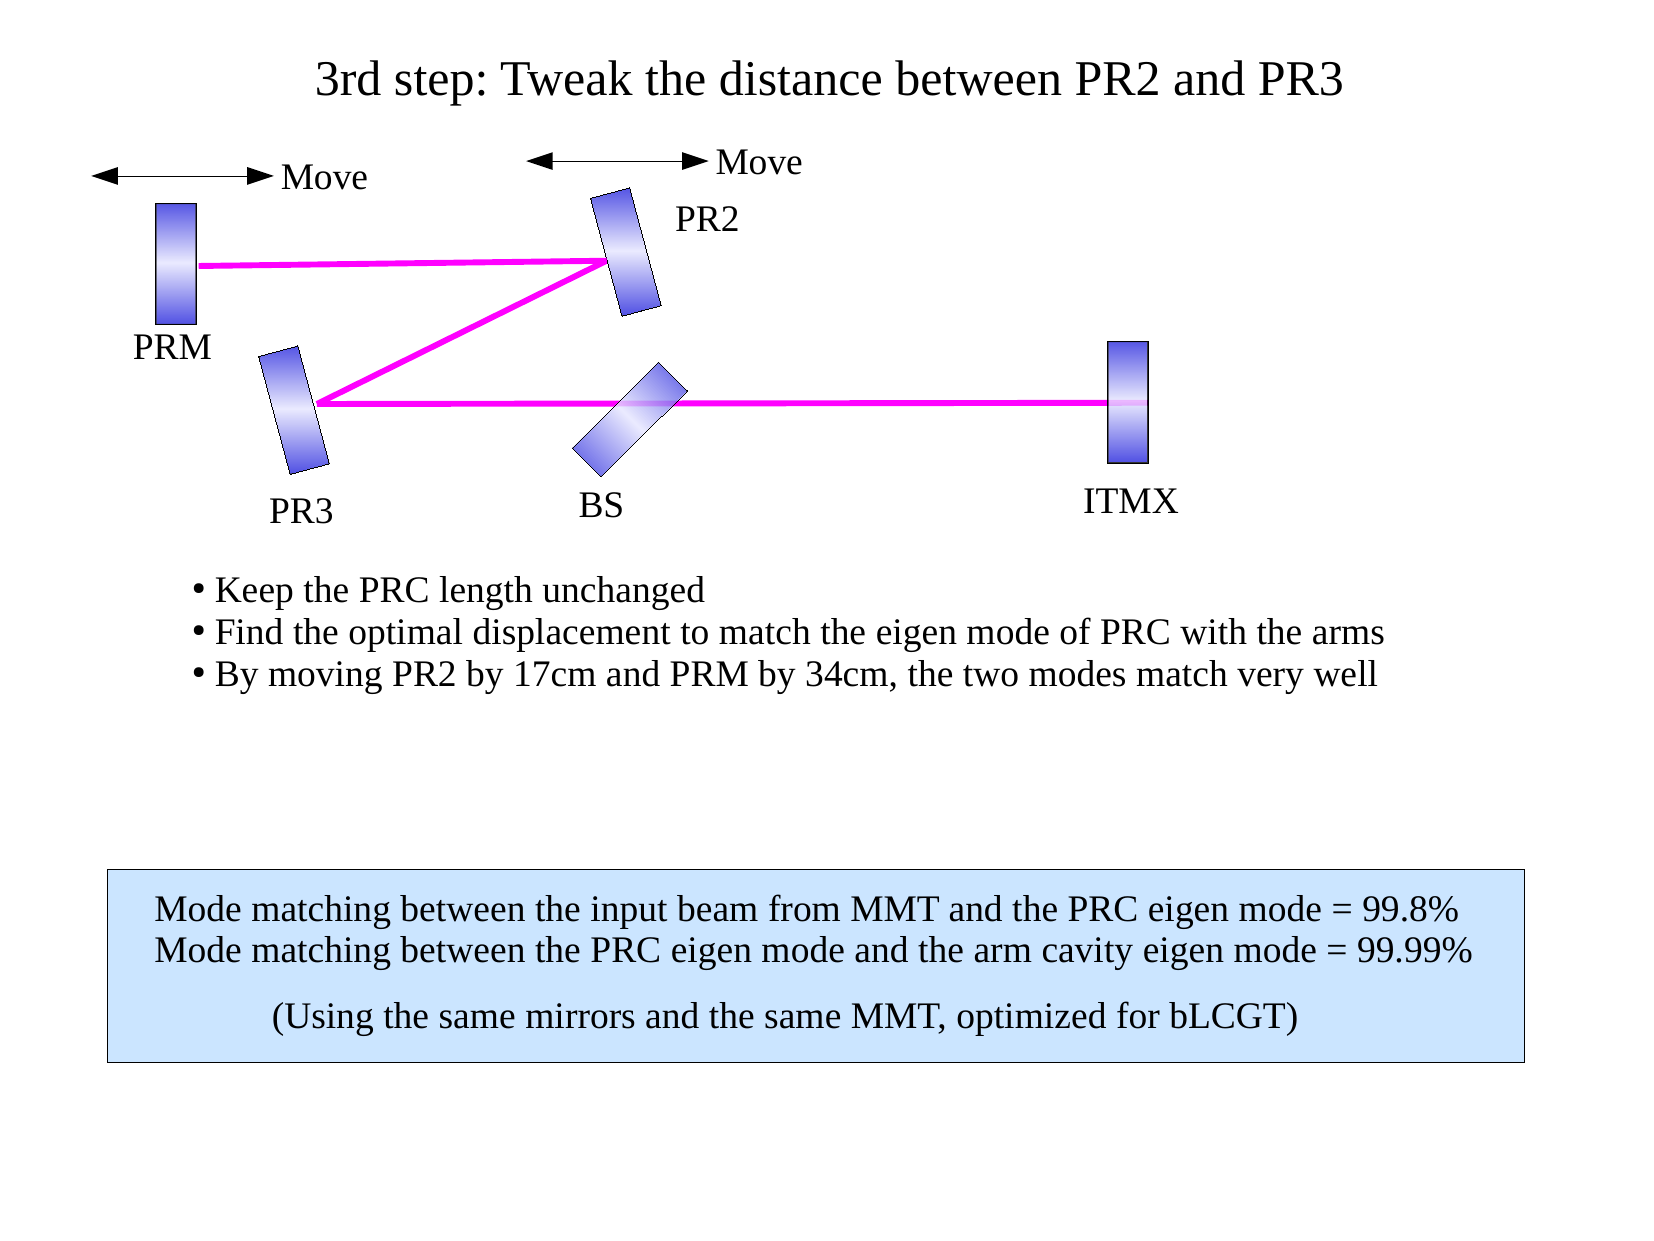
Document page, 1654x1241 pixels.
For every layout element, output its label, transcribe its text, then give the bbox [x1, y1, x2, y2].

text_box PR2 [660, 190, 755, 252]
text_box (Using the same mirrors and the same MMT, optimized for bLCGT) [257, 987, 1316, 1049]
text_box [107, 869, 1525, 1063]
text_box [590, 187, 662, 317]
text_box PRM [118, 318, 227, 379]
text_box Move [700, 134, 817, 195]
text_box [155, 203, 197, 318]
text_box Keep the PRC length unchanged Find the optimal displacement to match the eigen mode of PRC with the arms By moving PR2 by 17cm and PRM by 34cm, the two modes match very well [177, 562, 1402, 714]
text_box ITMX [1068, 472, 1194, 533]
text_box Mode matching between the input beam from MMT and the PRC eigen mode = 99.8% Mode matching between the PRC eigen mode and the arm cavity eigen mode = 99.99% [139, 880, 1496, 987]
text_box BS [563, 476, 640, 538]
text_box [258, 345, 330, 475]
text_box PR3 [254, 482, 349, 543]
text_box 3rd step: Tweak the distance between PR2 and PR3 [299, 43, 1356, 119]
text_box [1107, 341, 1149, 464]
text_box [572, 362, 688, 476]
text_box Move [265, 149, 382, 210]
